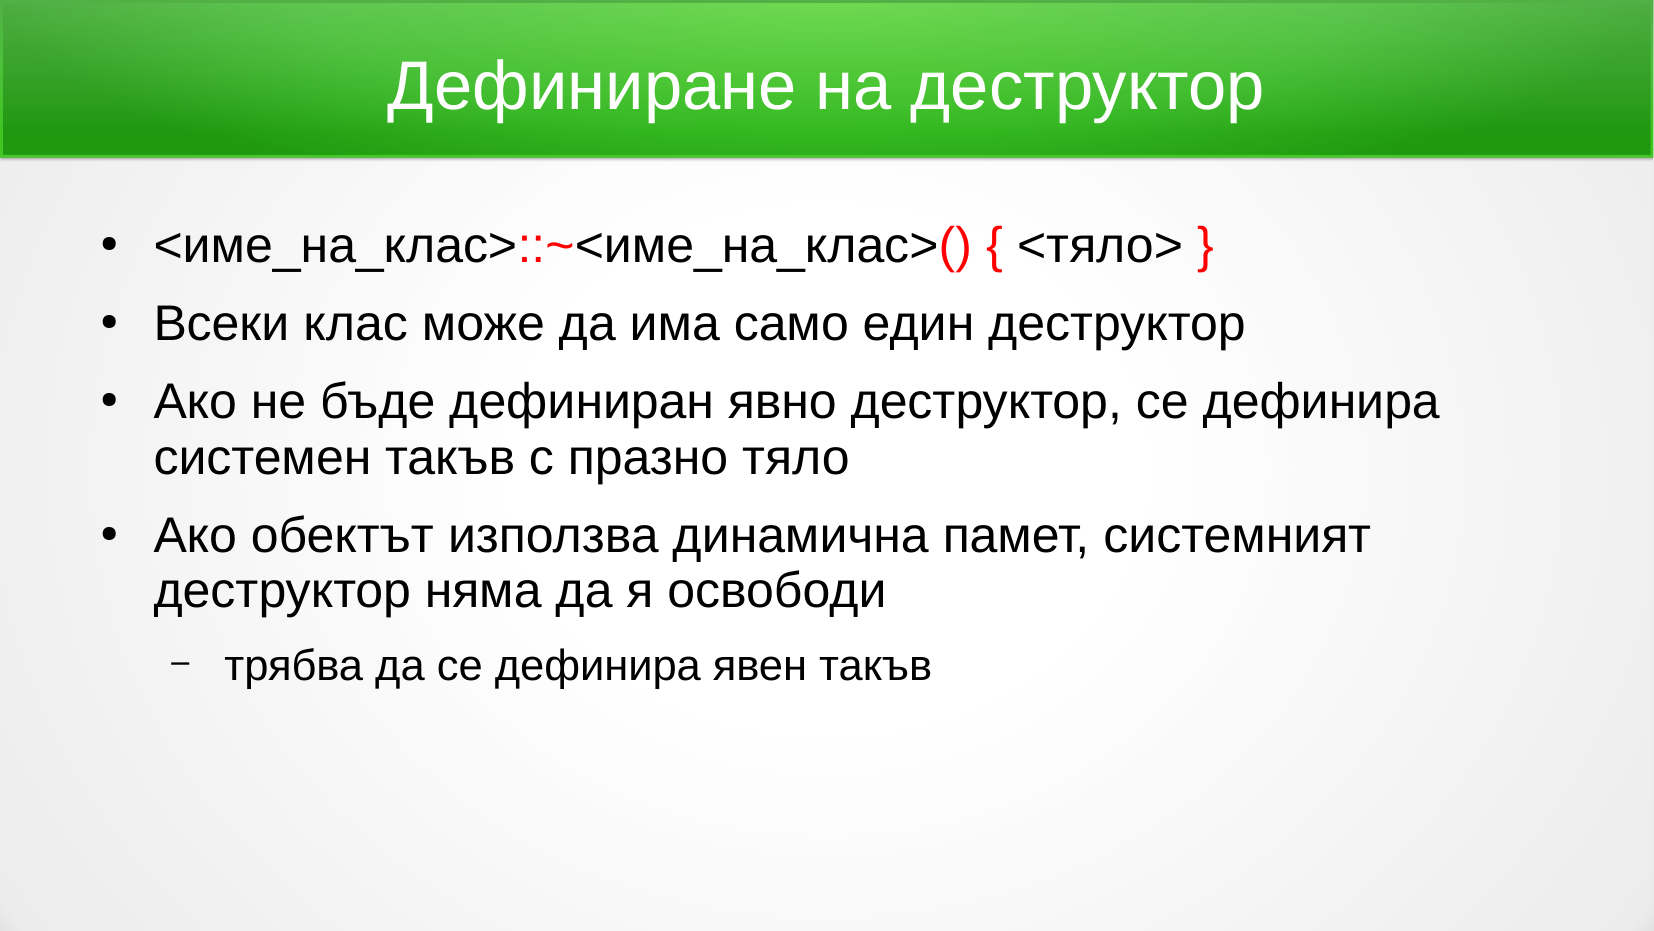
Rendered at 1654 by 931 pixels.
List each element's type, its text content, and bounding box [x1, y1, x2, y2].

list <име_на_клас>::~<име_на_клас>() { <тяло> } Всеки клас може да има само един деструктор Ако не бъде дефиниран явно деструктор, се дефинира системен такъв с празно тяло Ако обектът използва динамична памет, системният деструктор няма да я освободи трябва да се дефинира явен такъв [82, 217, 1538, 758]
title Дефиниране на деструктор [82, 37, 1571, 135]
